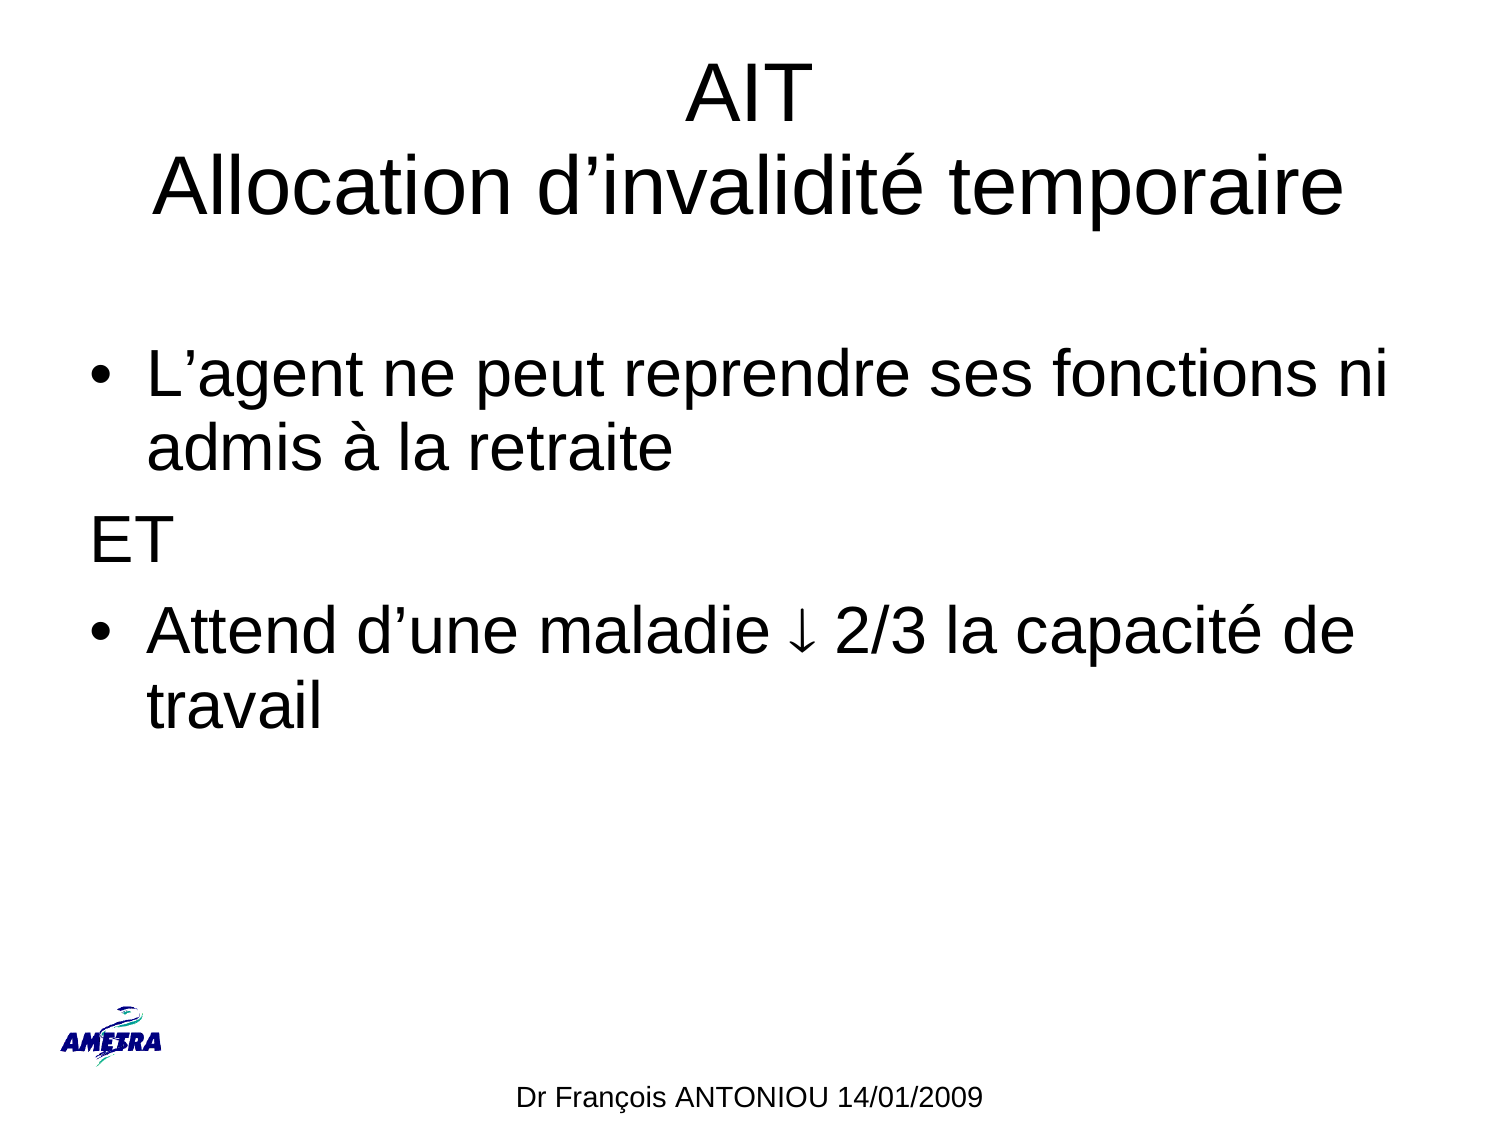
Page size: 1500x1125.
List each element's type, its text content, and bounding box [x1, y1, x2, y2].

list L’agent ne peut reprendre ses fonctions ni admis à la retraite ET Attend d’une maladie  2/3 la capacité de travail [75, 327, 1426, 1071]
title AIT Allocation d’invalidité temporaire [75, 31, 1426, 247]
picture [41, 984, 184, 1093]
